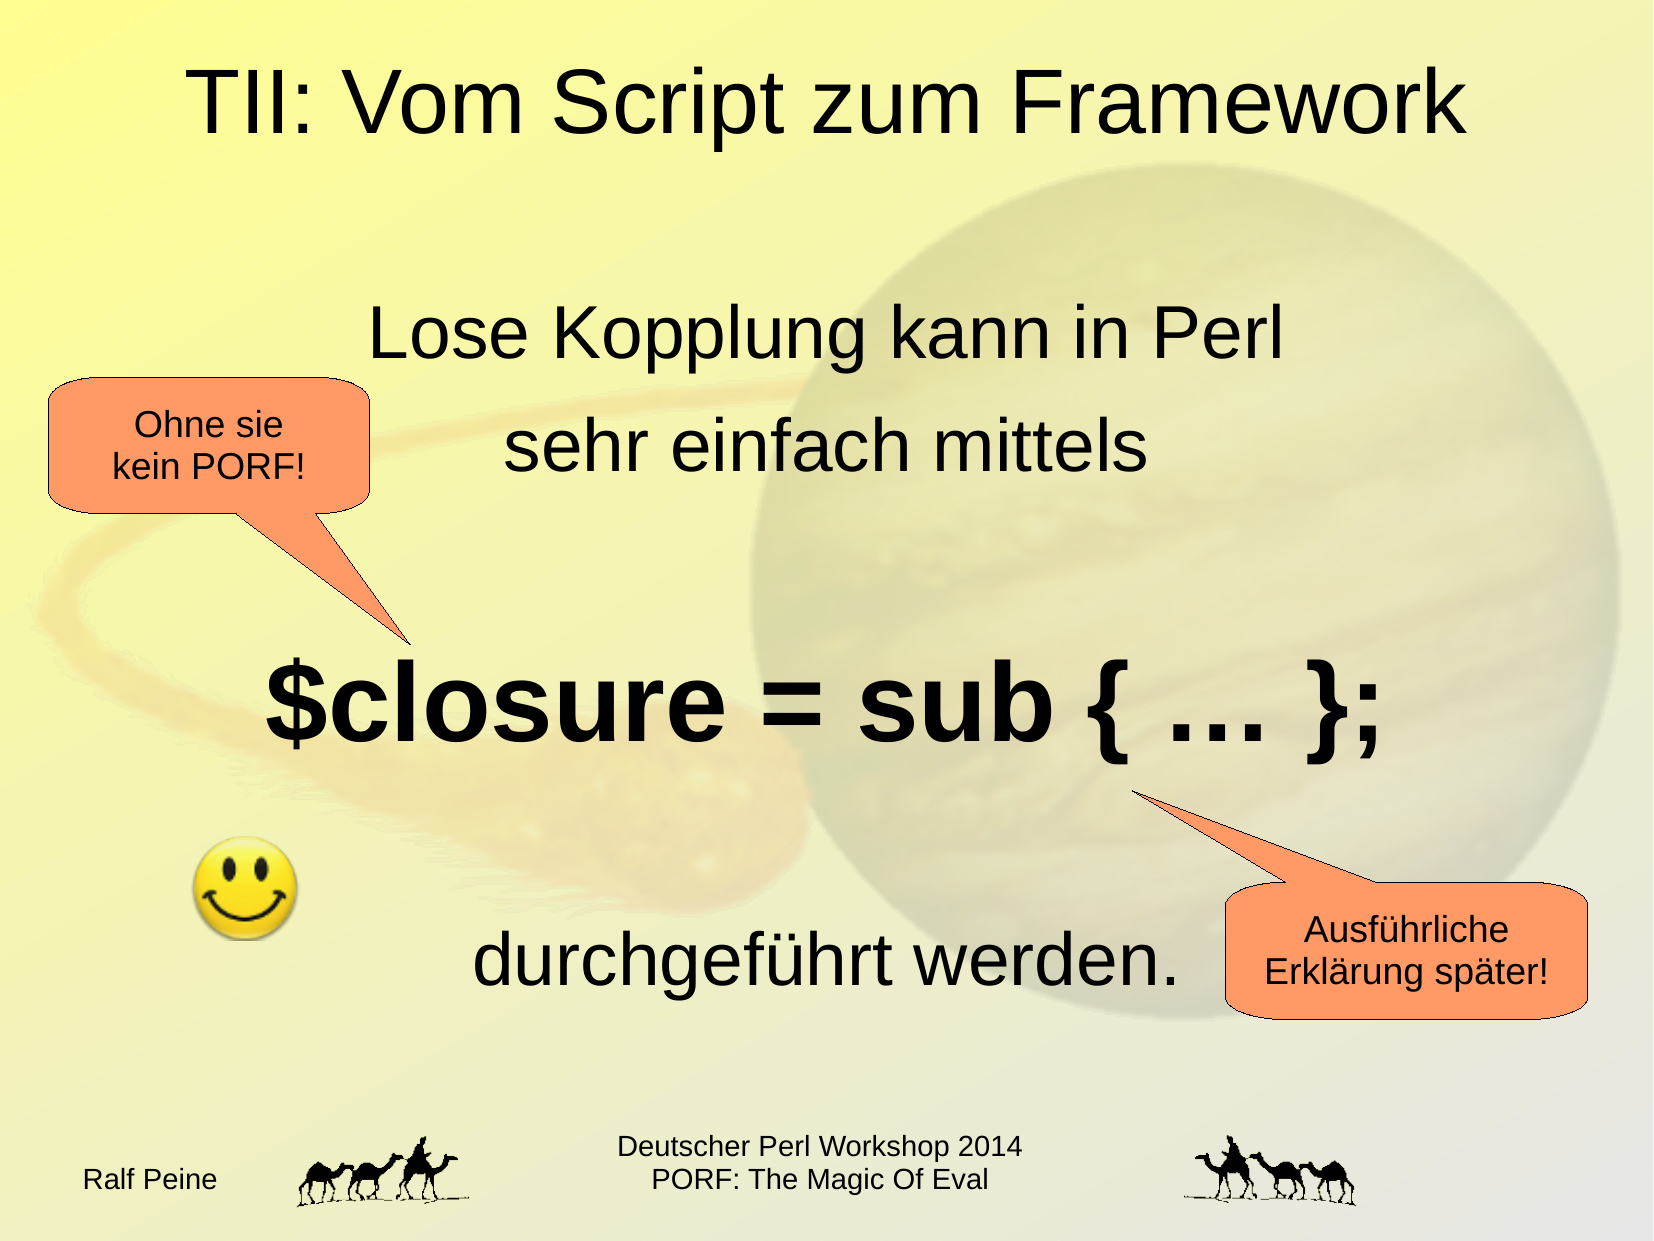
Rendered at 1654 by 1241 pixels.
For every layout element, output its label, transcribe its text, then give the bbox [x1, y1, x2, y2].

picture [190, 836, 301, 942]
picture [1184, 1133, 1362, 1213]
list Lose Kopplung kann in Perl sehr einfach mittels $closure = sub { … }; durchgeführt werden. [82, 290, 1571, 1109]
picture [3, 138, 1654, 1054]
text_box Ausführliche Erklärung später! [1132, 790, 1588, 1020]
picture [291, 1134, 469, 1214]
title TII: Vom Script zum Framework [82, 49, 1571, 257]
text_box Ohne sie kein PORF! [48, 377, 411, 645]
